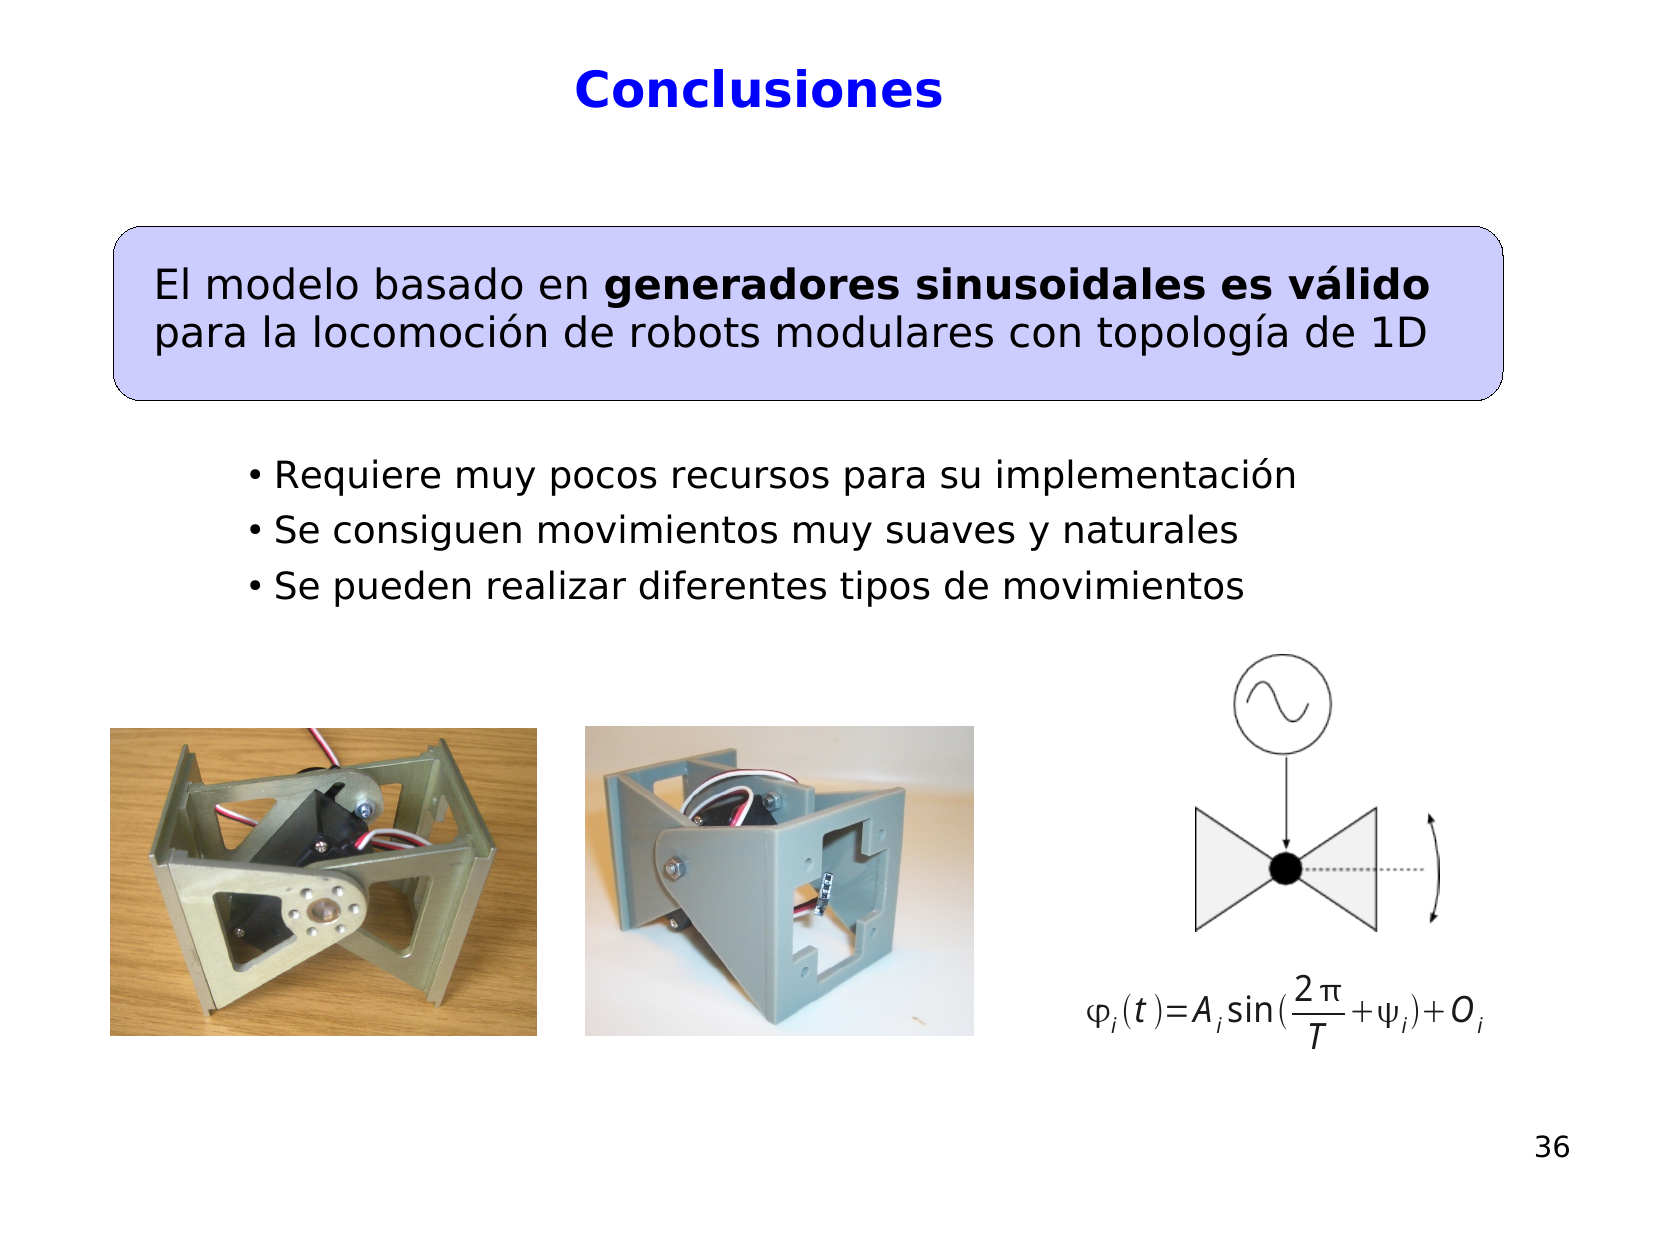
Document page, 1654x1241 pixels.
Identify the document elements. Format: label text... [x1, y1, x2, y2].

text_box Conclusiones [560, 53, 960, 127]
text_box El modelo basado en generadores sinusoidales es válido para la locomoción de robots modulares con topología de 1D [138, 253, 1520, 365]
picture [585, 726, 974, 1037]
text_box [113, 226, 1504, 401]
picture [110, 728, 537, 1036]
text_box Requiere muy pocos recursos para su implementación Se consiguen movimientos muy suaves y naturales Se pueden realizar diferentes tipos de movimientos [233, 446, 1314, 616]
picture [1195, 654, 1440, 932]
chart [1077, 967, 1491, 1058]
